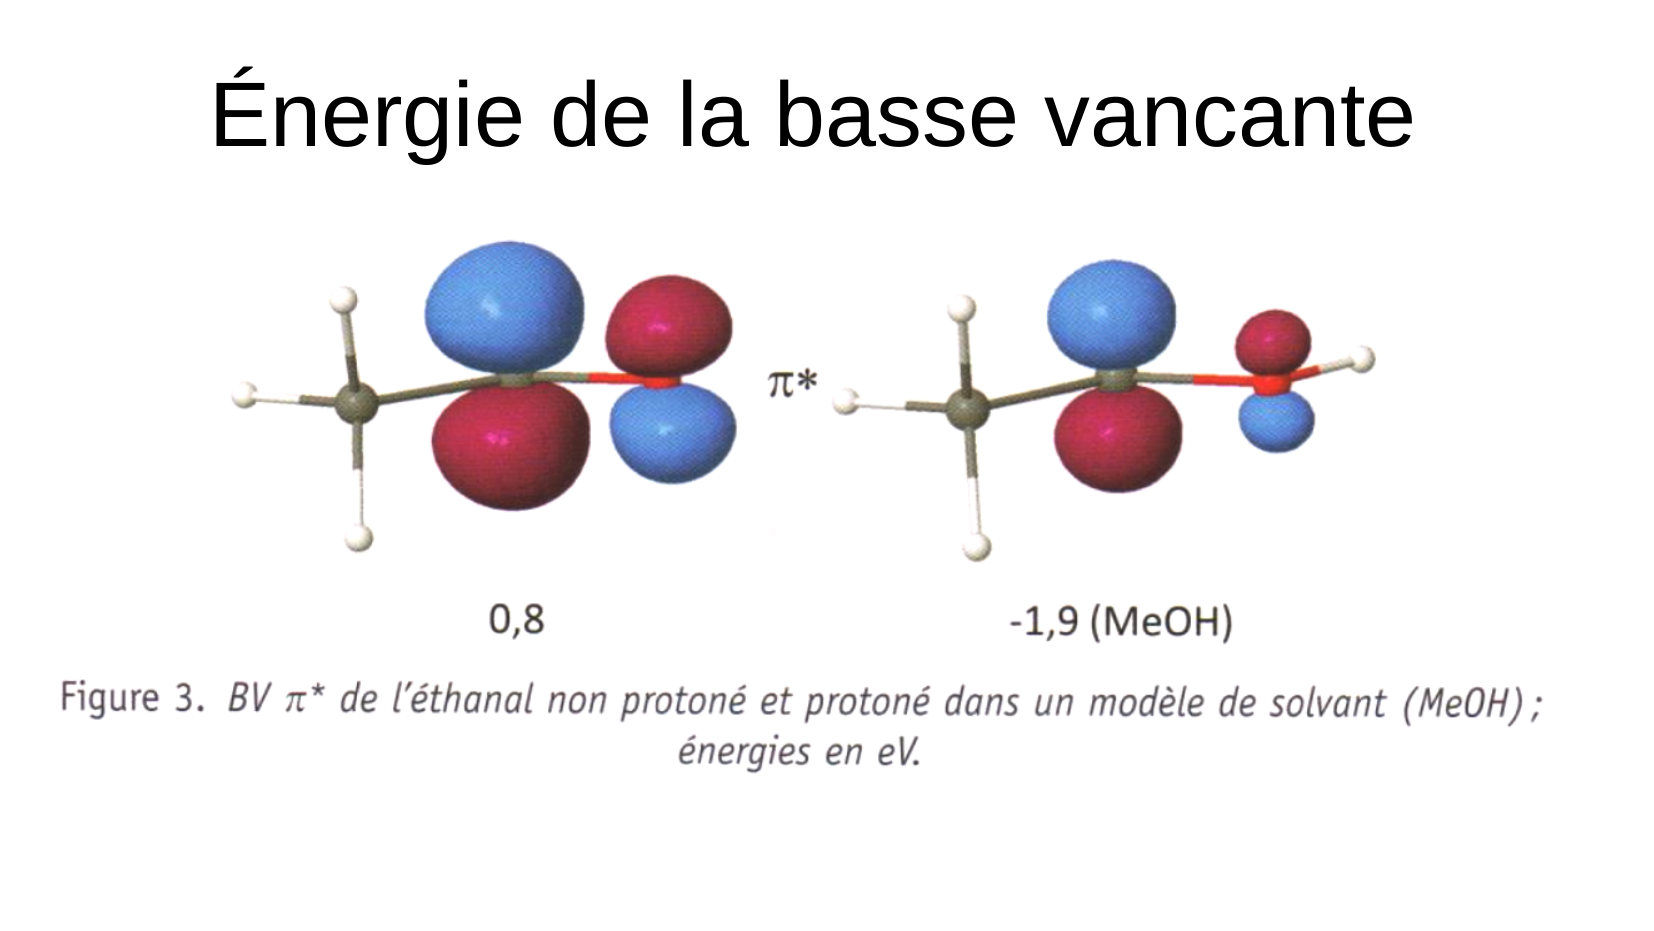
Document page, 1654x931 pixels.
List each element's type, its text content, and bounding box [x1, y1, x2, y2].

title Énergie de la basse vancante [82, 37, 1571, 193]
picture [32, 212, 1571, 836]
